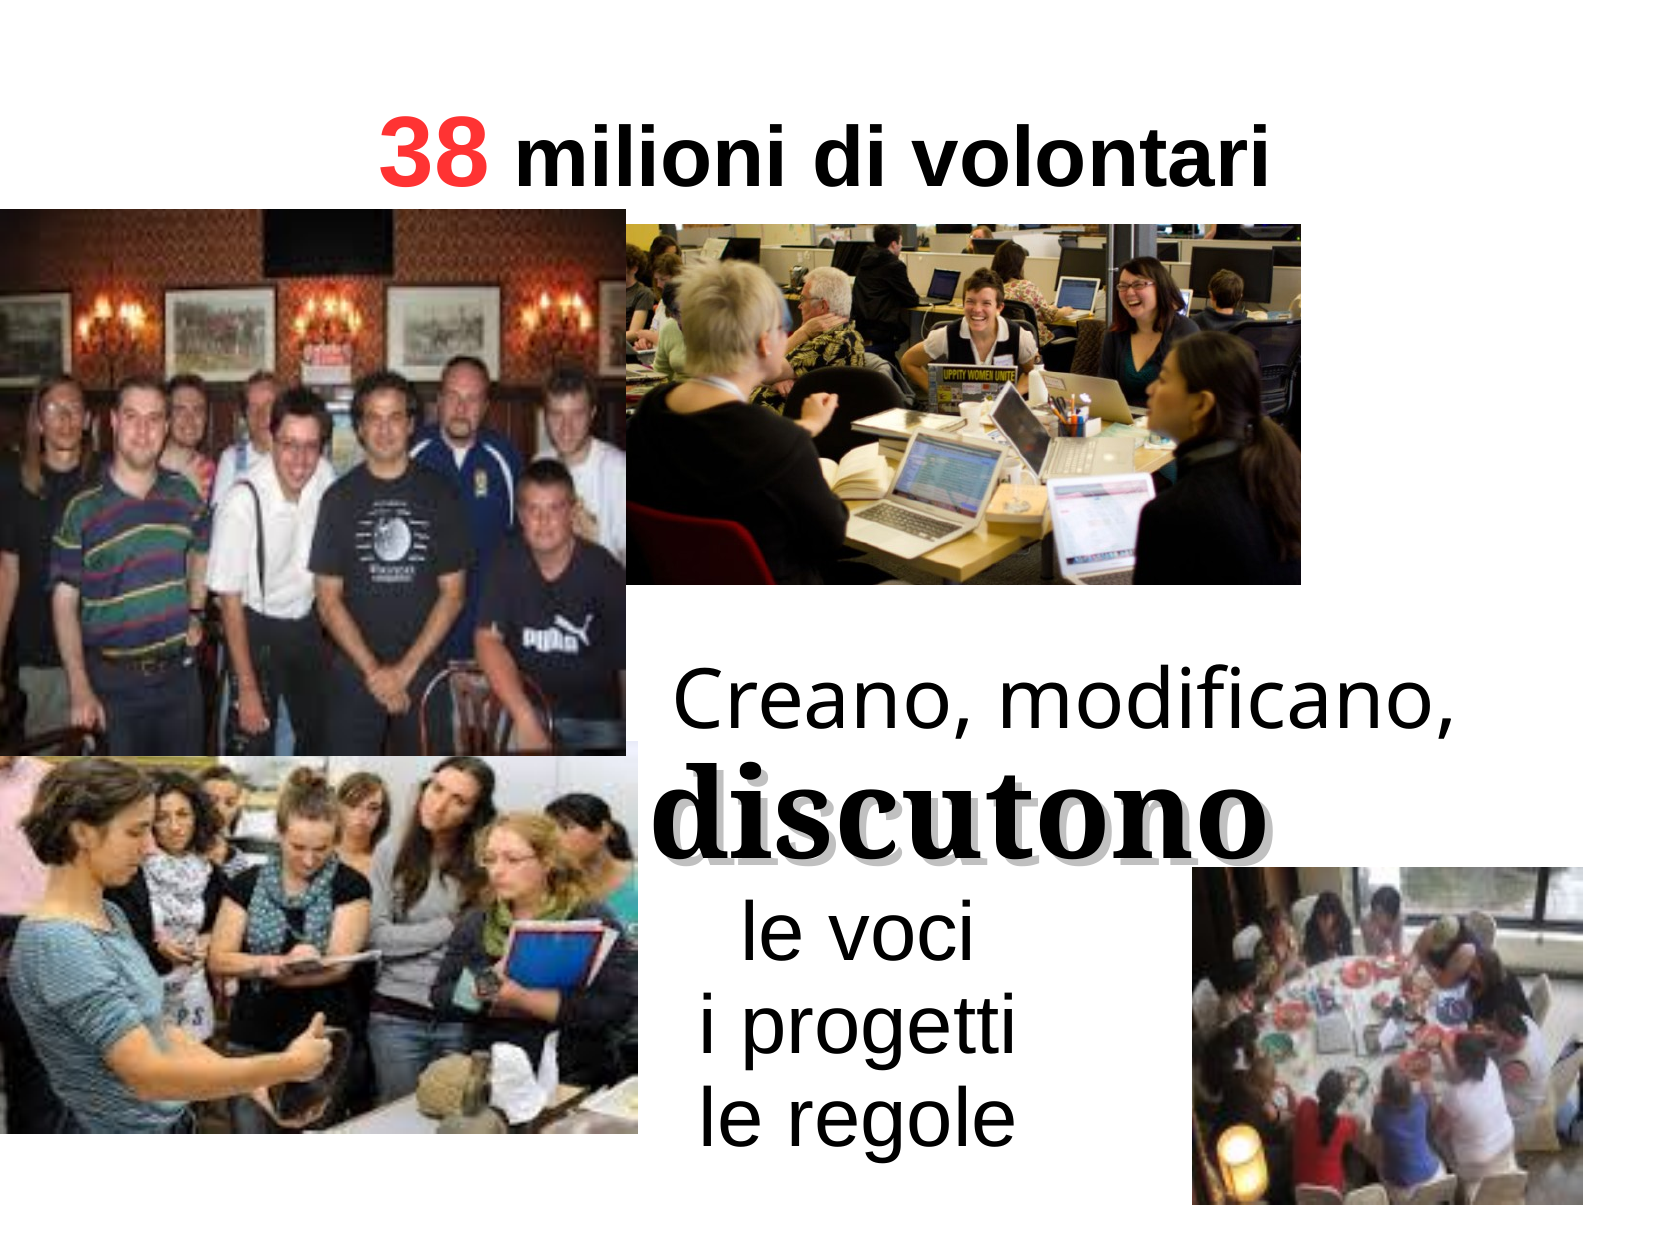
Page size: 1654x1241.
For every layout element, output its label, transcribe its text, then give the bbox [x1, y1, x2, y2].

picture [1192, 867, 1583, 1205]
subtitle Creano, modificano, discutono le voci i progetti le regole [200, 650, 1512, 1169]
title 38 milioni di volontari [82, 49, 1571, 257]
picture [0, 209, 1301, 1134]
